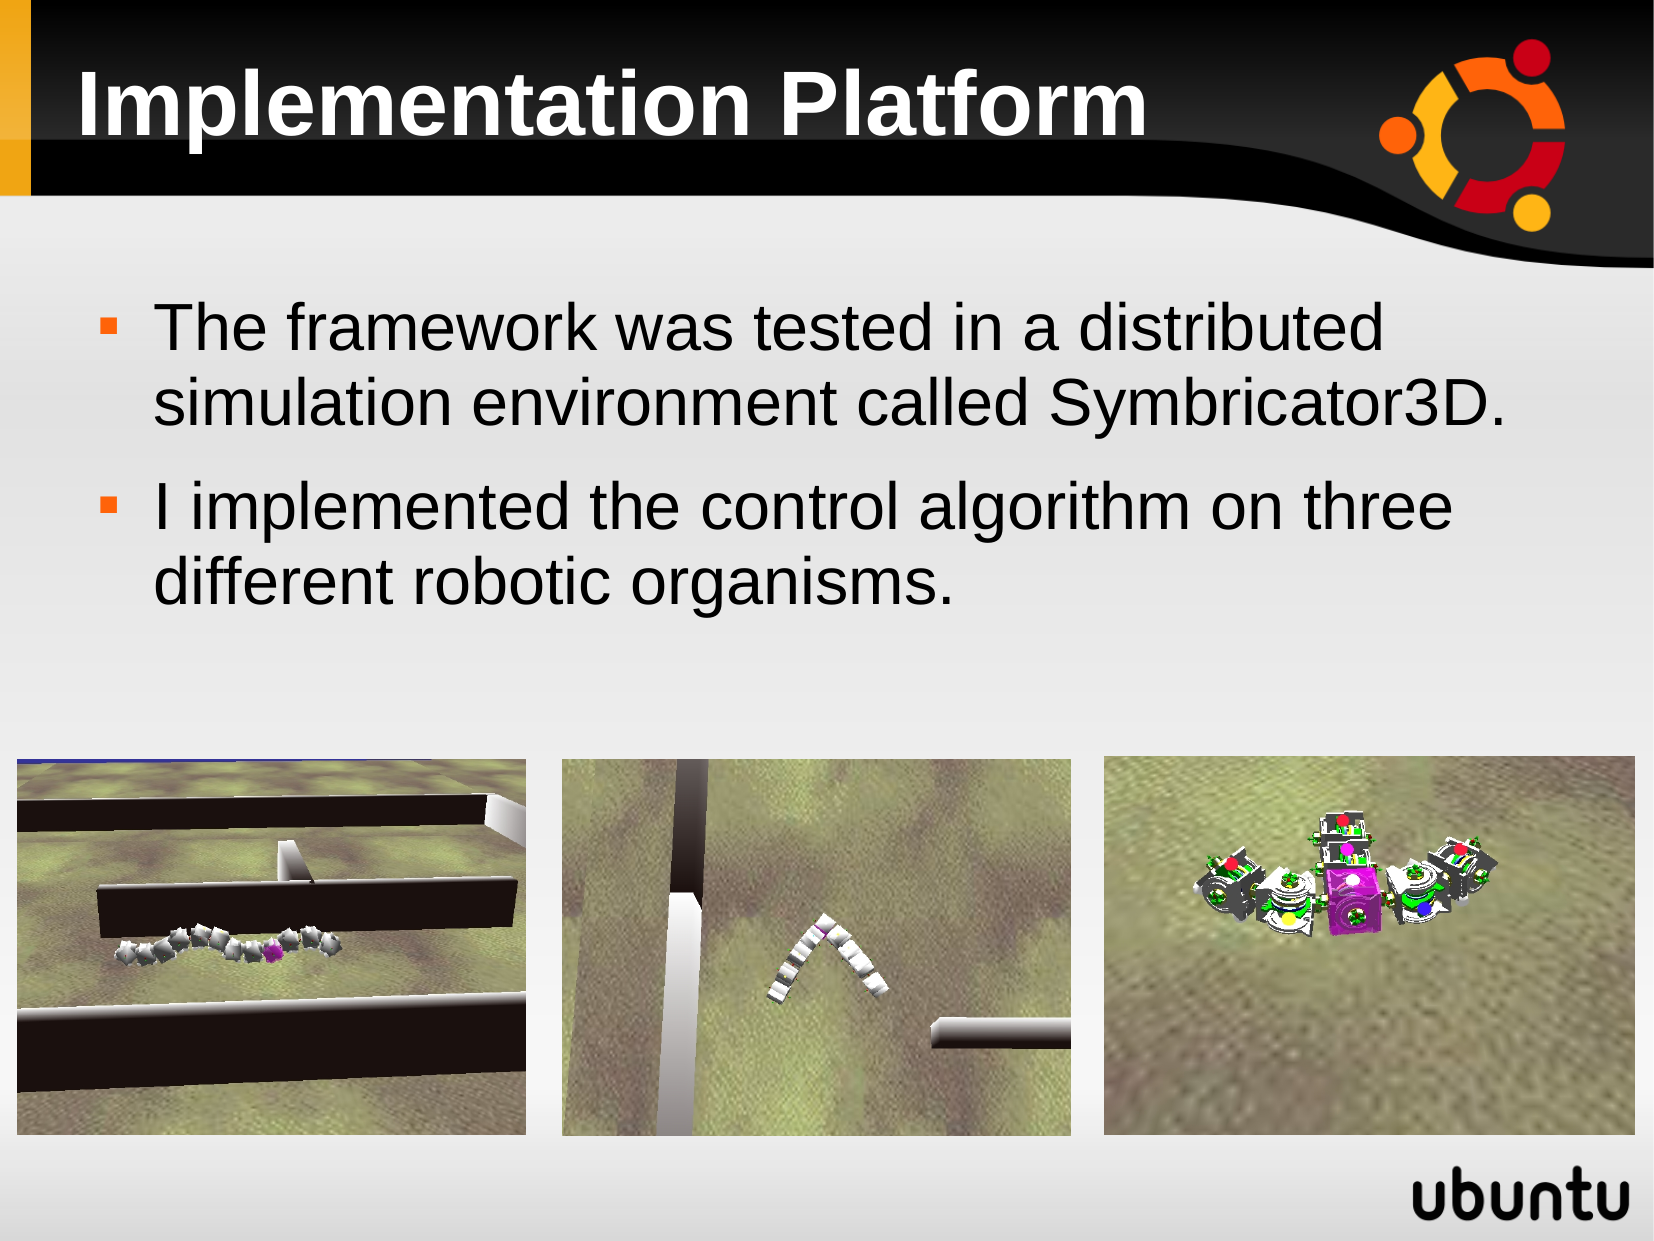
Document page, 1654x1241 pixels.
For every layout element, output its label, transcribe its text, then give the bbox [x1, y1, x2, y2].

list The framework was tested in a distributed simulation environment called Symbricator3D. I implemented the control algorithm on three different robotic organisms. [82, 290, 1571, 1109]
picture [0, 0, 1654, 1241]
title Implementation Platform [76, 0, 1565, 208]
